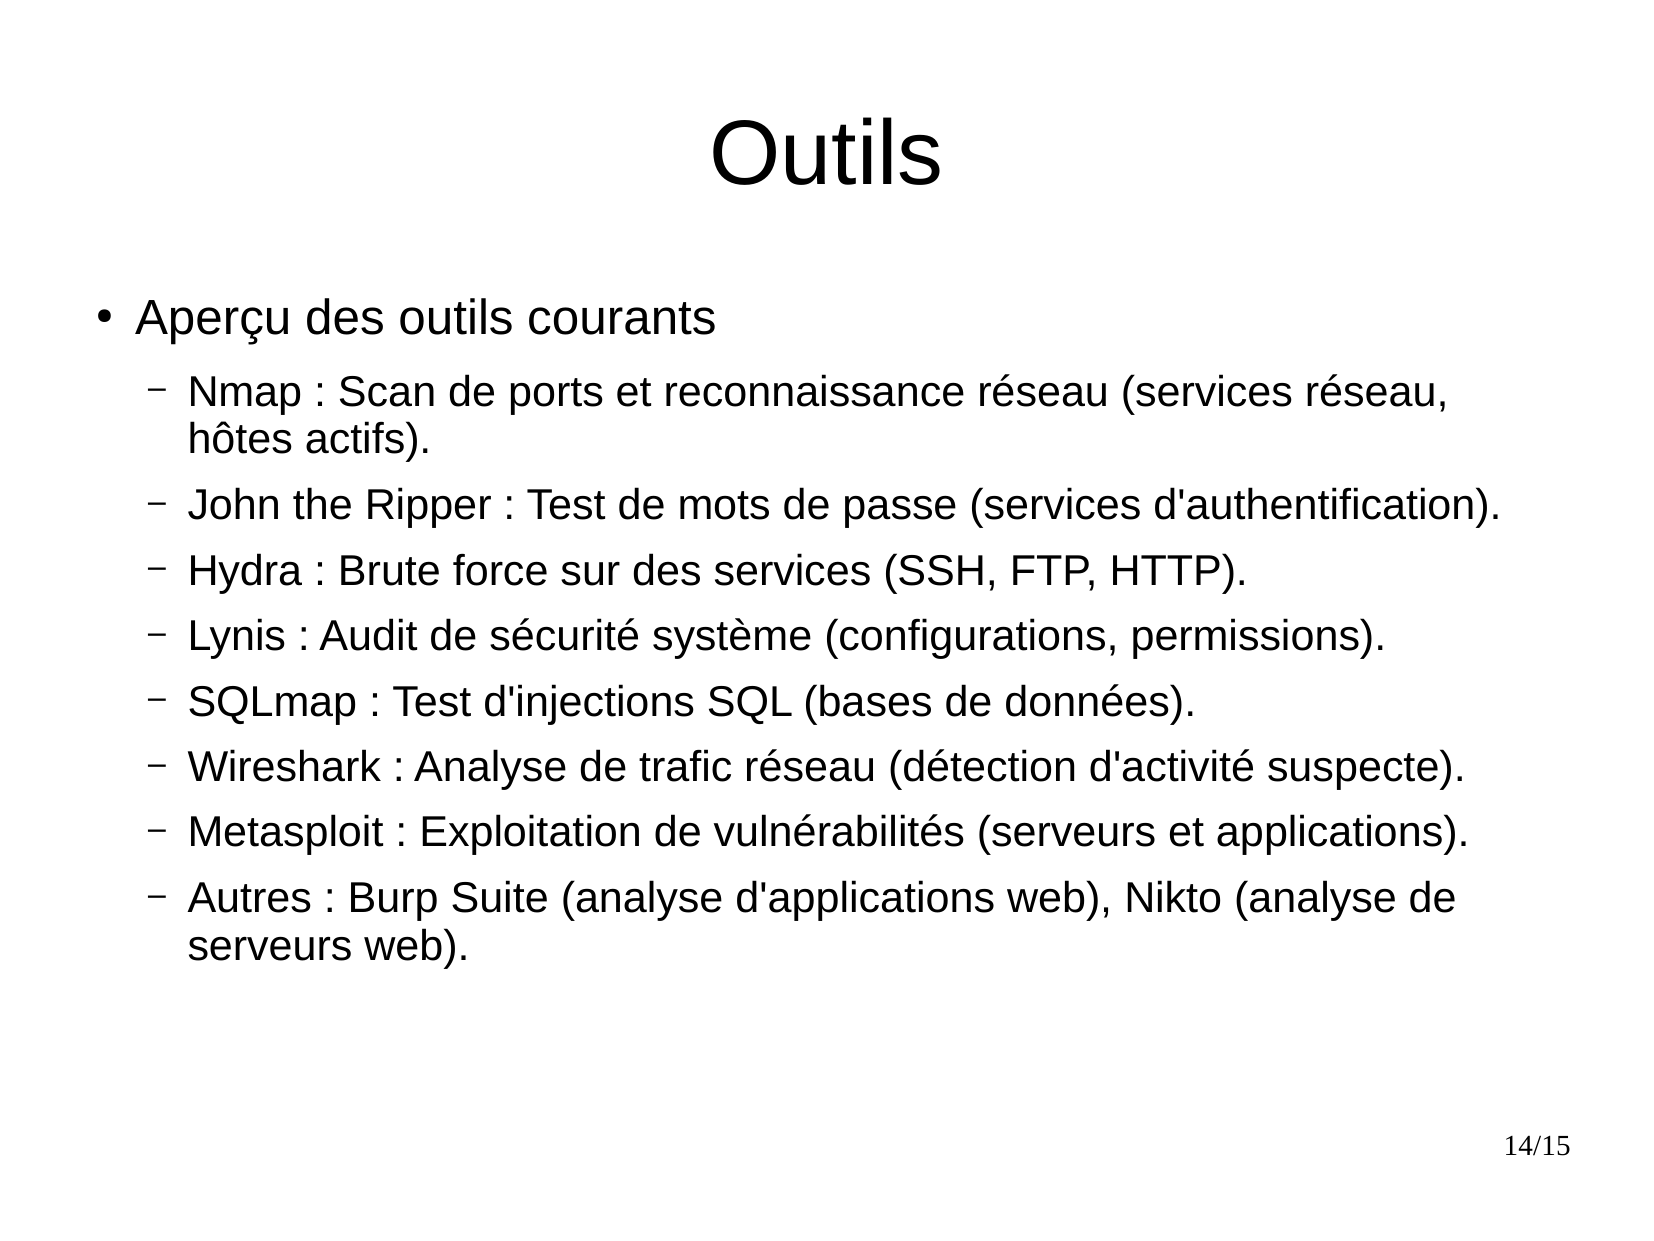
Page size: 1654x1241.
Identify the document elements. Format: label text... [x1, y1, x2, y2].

title Outils [82, 49, 1571, 257]
list Aperçu des outils courants Nmap : Scan de ports et reconnaissance réseau (services réseau, hôtes actifs). John the Ripper : Test de mots de passe (services d'authentification). Hydra : Brute force sur des services (SSH, FTP, HTTP). Lynis : Audit de sécurité système (configurations, permissions). SQLmap : Test d'injections SQL (bases de données). Wireshark : Analyse de trafic réseau (détection d'activité suspecte). Metasploit : Exploitation de vulnérabilités (serveurs et applications). Autres : Burp Suite (analyse d'applications web), Nikto (analyse de serveurs web). [82, 290, 1538, 1010]
